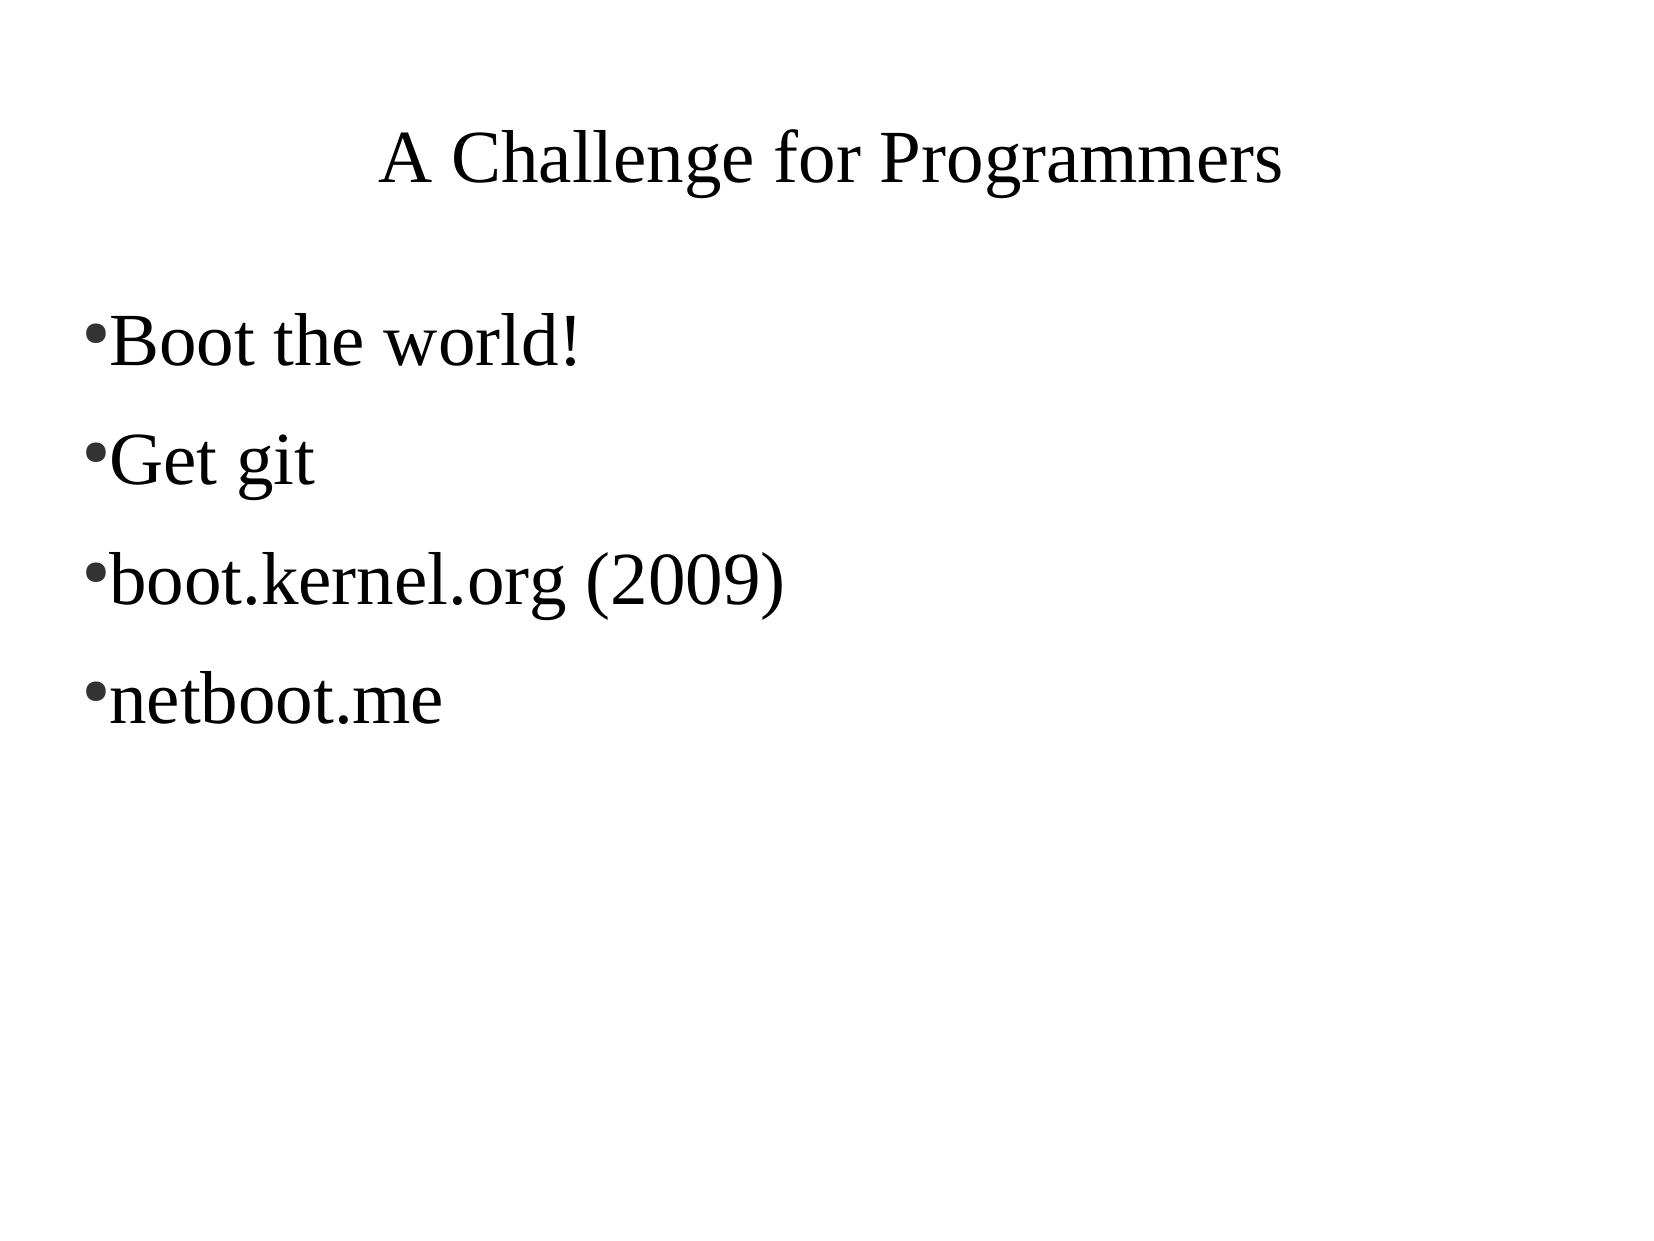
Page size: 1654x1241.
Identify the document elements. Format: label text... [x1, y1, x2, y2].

title A Challenge for Programmers [82, 49, 1571, 257]
list Boot the world! Get git boot.kernel.org (2009) netboot.me [82, 290, 1571, 1094]
